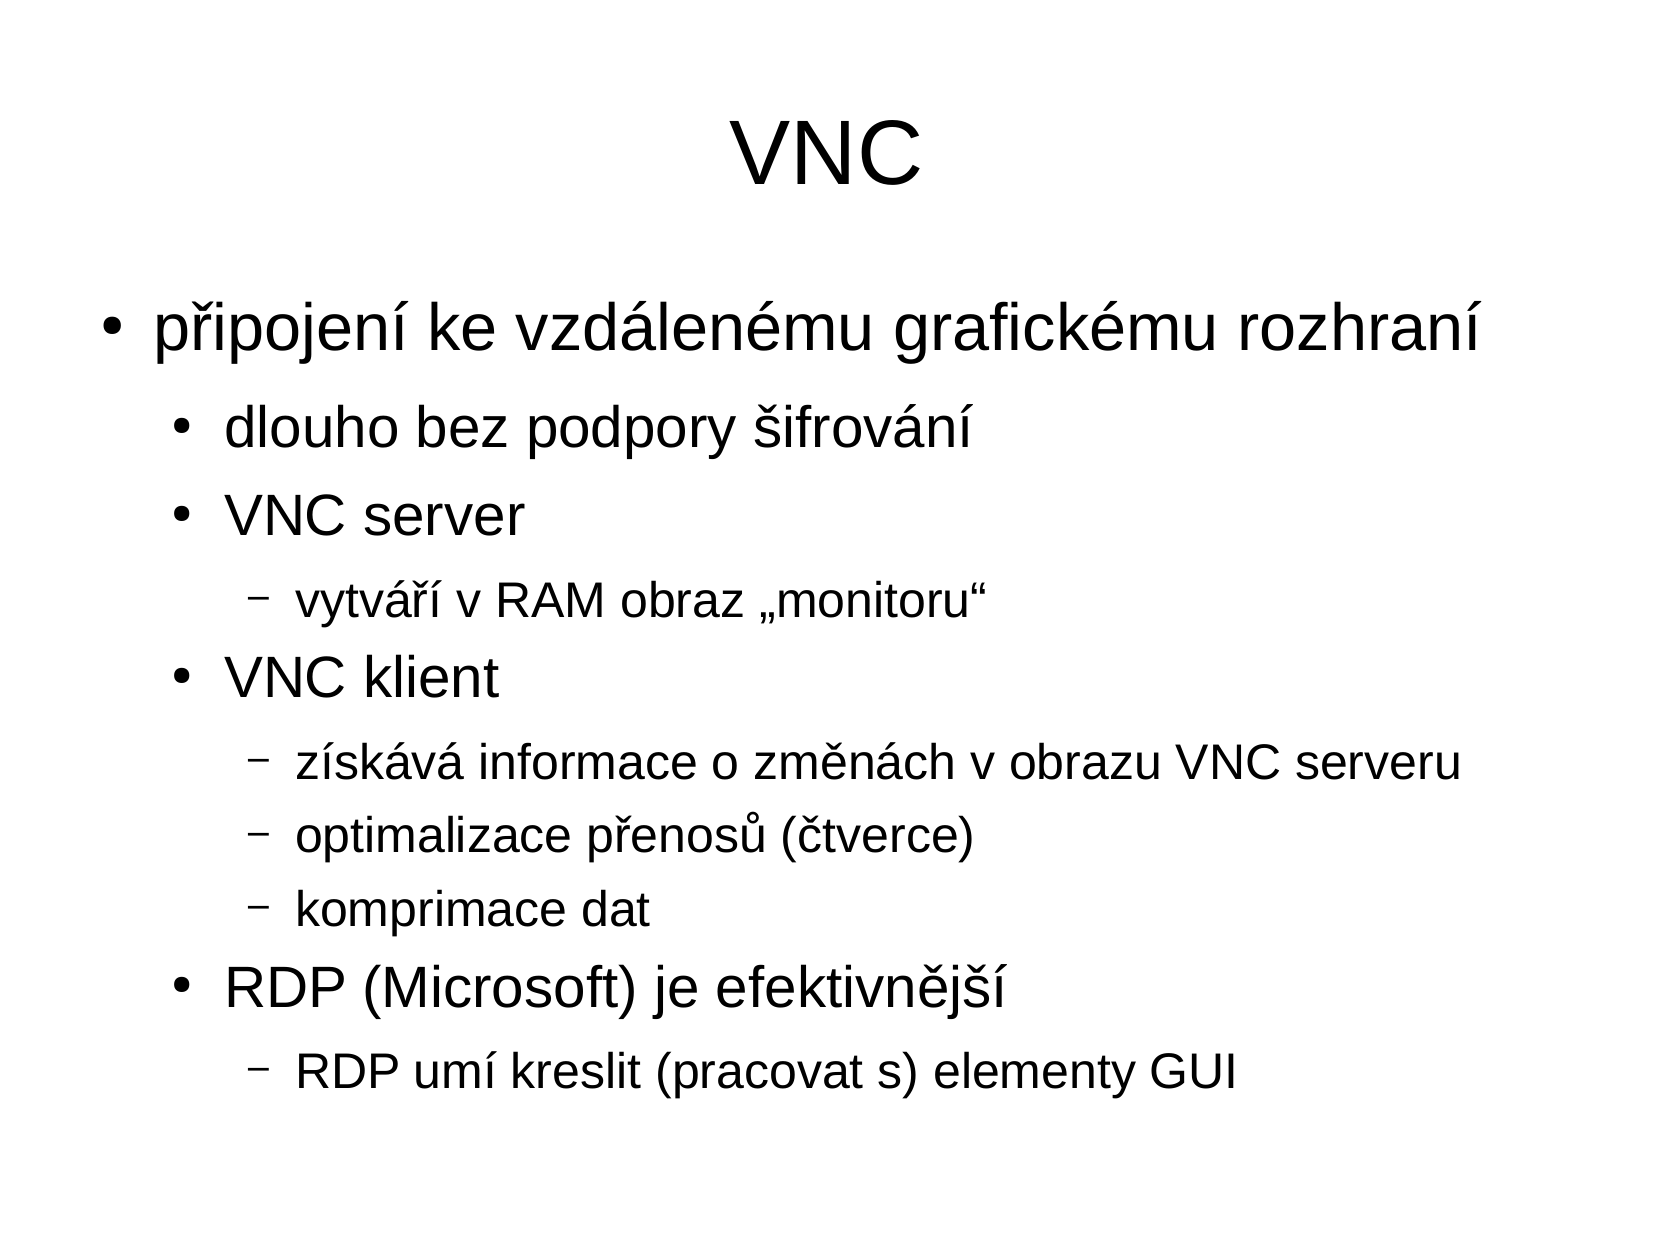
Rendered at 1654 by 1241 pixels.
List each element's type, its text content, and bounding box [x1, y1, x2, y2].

title VNC [82, 49, 1571, 257]
list připojení ke vzdálenému grafickému rozhraní dlouho bez podpory šifrování VNC server vytváří v RAM obraz „monitoru“ VNC klient získává informace o změnách v obrazu VNC serveru optimalizace přenosů (čtverce) komprimace dat RDP (Microsoft) je efektivnější RDP umí kreslit (pracovat s) elementy GUI [82, 290, 1571, 1099]
